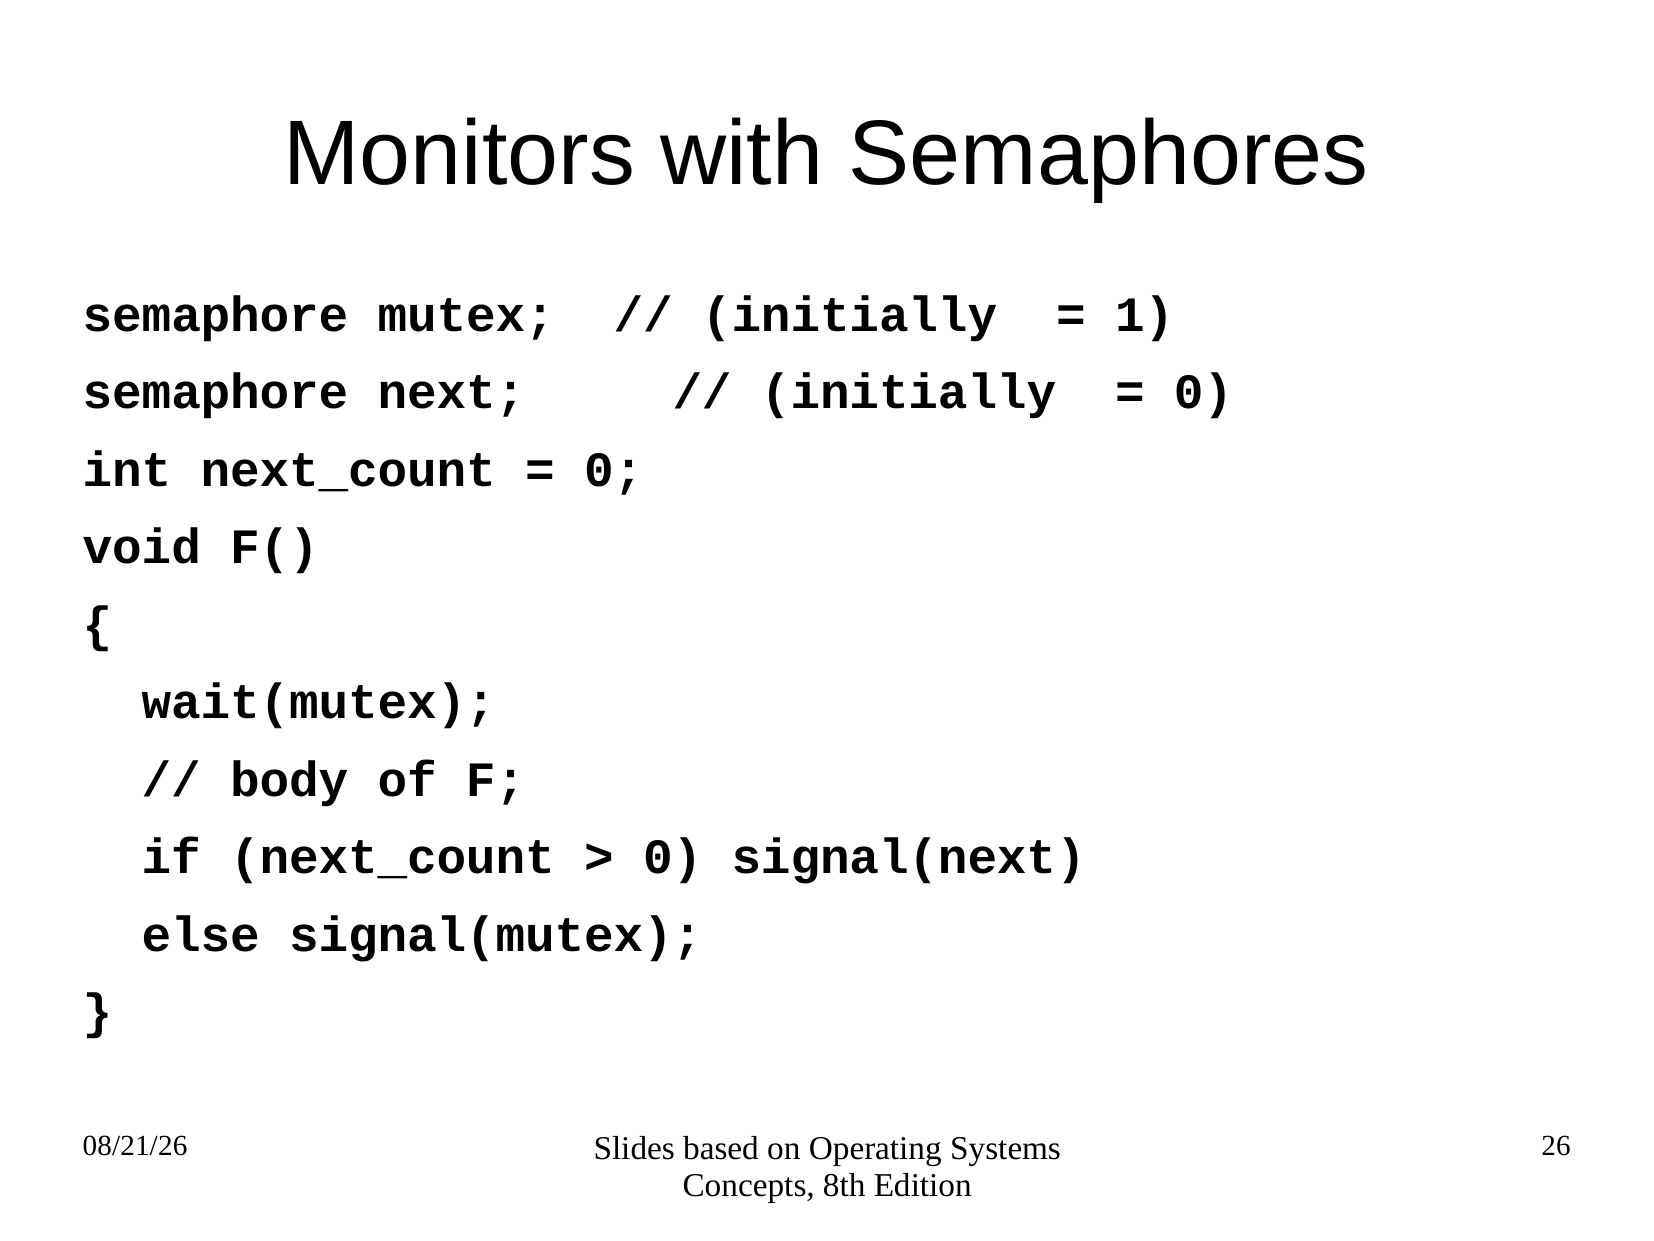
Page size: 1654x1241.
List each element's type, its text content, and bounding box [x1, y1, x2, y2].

list semaphore mutex; // (initially = 1) semaphore next; // (initially = 0) int next_count = 0; void F() { wait(mutex); // body of F; if (next_count > 0) signal(next) else signal(mutex); } [82, 290, 1571, 1109]
title Monitors with Semaphores [82, 49, 1571, 257]
